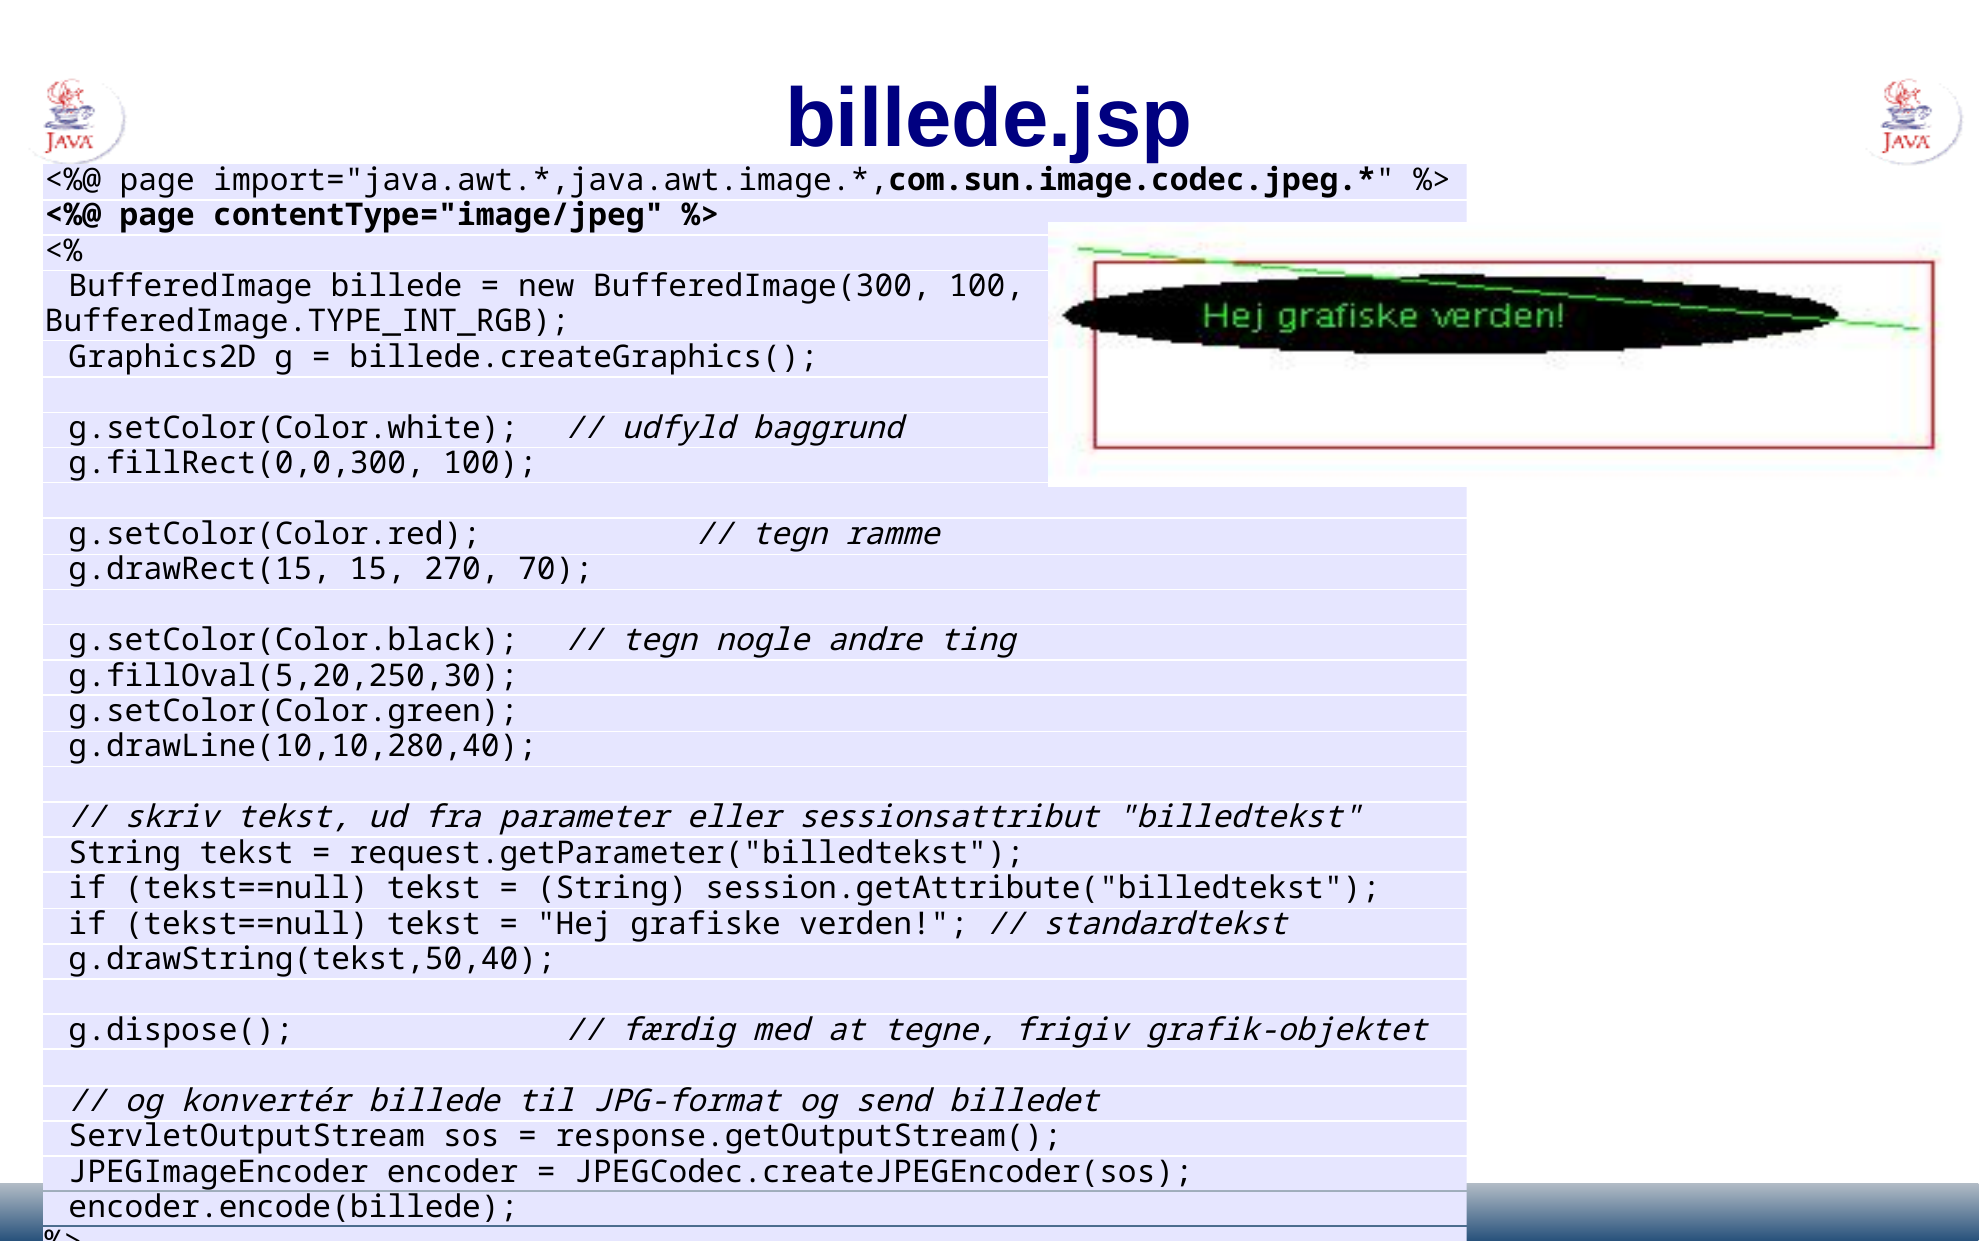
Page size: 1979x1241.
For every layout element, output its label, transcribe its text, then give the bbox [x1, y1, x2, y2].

title billede.jsp [142, 14, 1835, 222]
picture [12, 71, 131, 169]
picture [1048, 222, 1979, 487]
chart [43, 164, 1467, 1241]
picture [1849, 71, 1968, 169]
